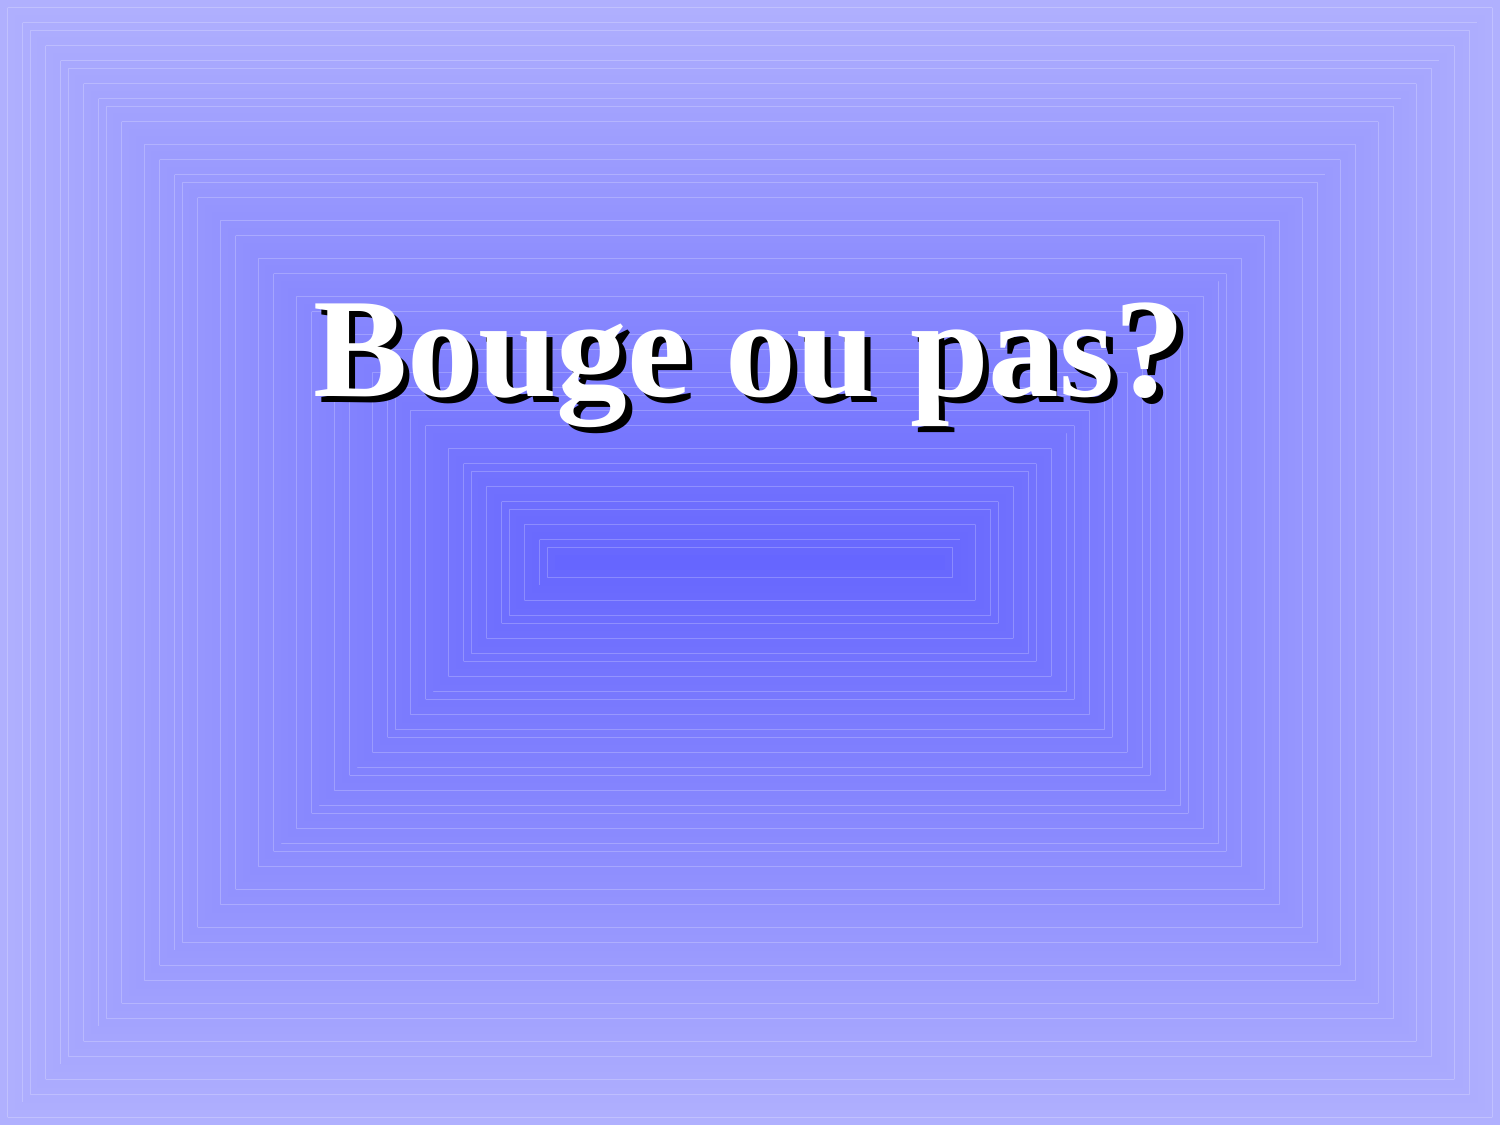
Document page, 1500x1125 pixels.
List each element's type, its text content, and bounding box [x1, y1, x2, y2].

title Bouge ou pas? [62, 174, 1438, 463]
